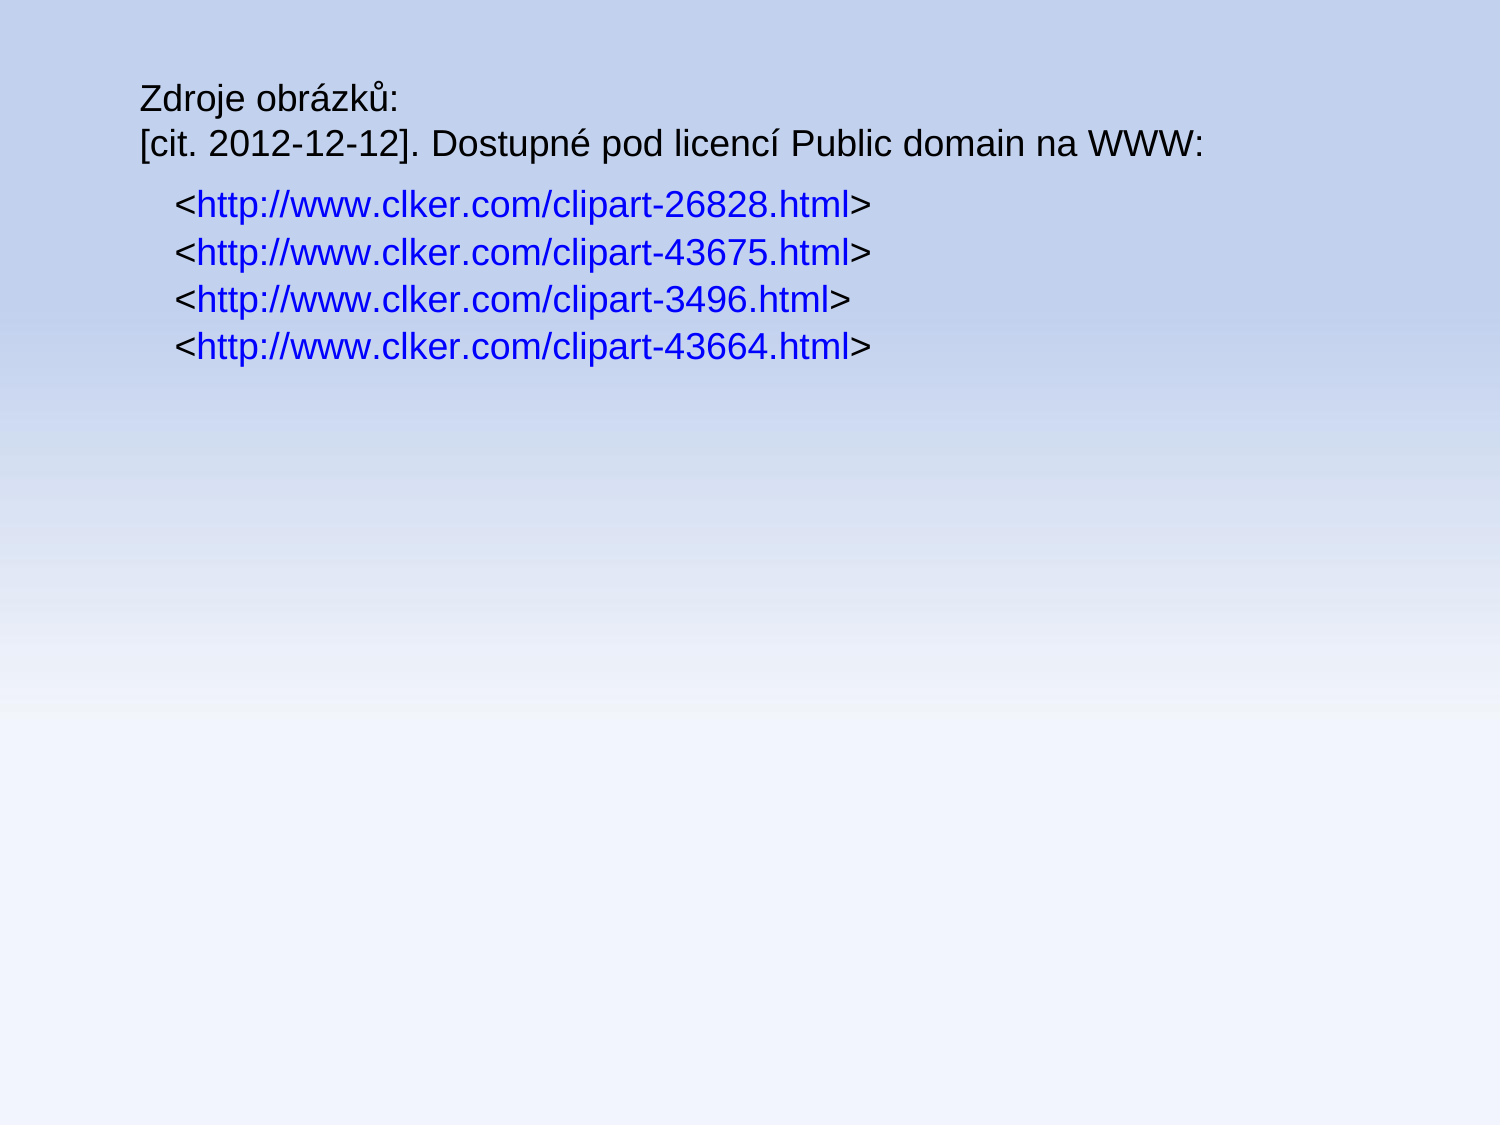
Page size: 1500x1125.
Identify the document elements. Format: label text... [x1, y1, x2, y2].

text_box Zdroje obrázků: [cit. 2012-12-12]. Dostupné pod licencí Public domain na WWW: [124, 66, 1221, 172]
text_box <http://www.clker.com/clipart-43675.html> [159, 219, 898, 281]
text_box <http://www.clker.com/clipart-43664.html> [159, 314, 898, 375]
text_box <http://www.clker.com/clipart-26828.html> [159, 172, 898, 219]
text_box <http://www.clker.com/clipart-3496.html> [159, 267, 877, 314]
picture [0, 0, 1500, 1125]
